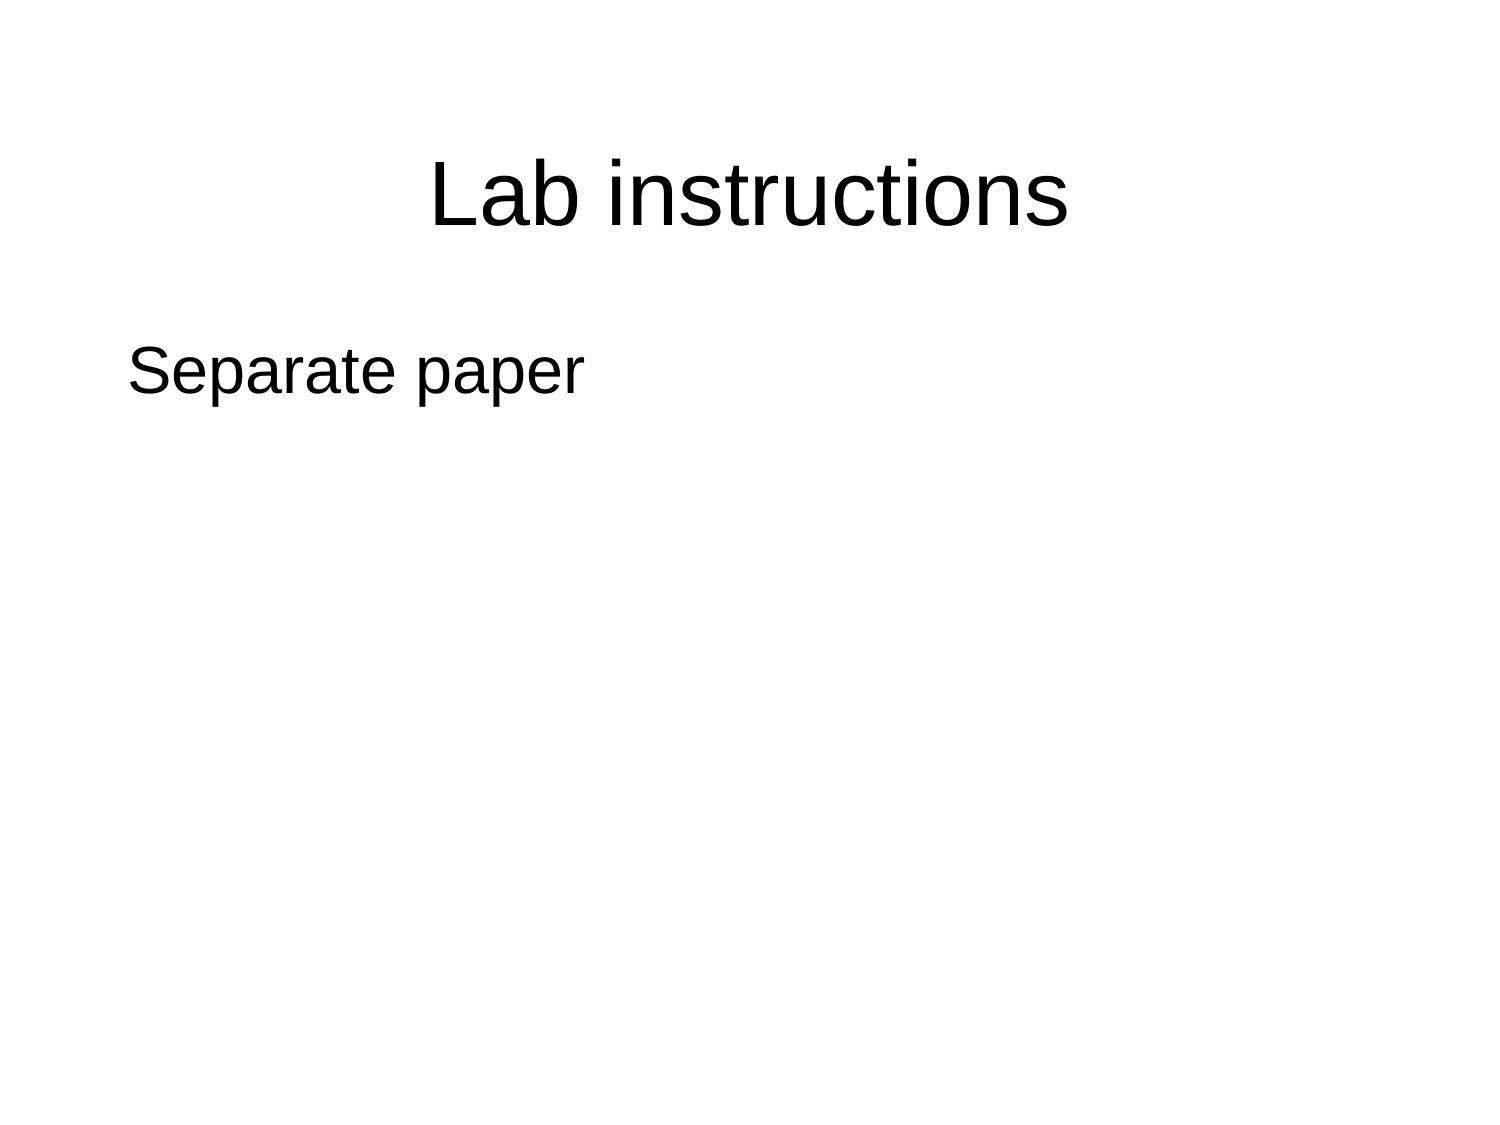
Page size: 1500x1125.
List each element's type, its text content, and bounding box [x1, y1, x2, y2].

list Separate paper [112, 324, 1388, 1001]
title Lab instructions [112, 99, 1388, 288]
